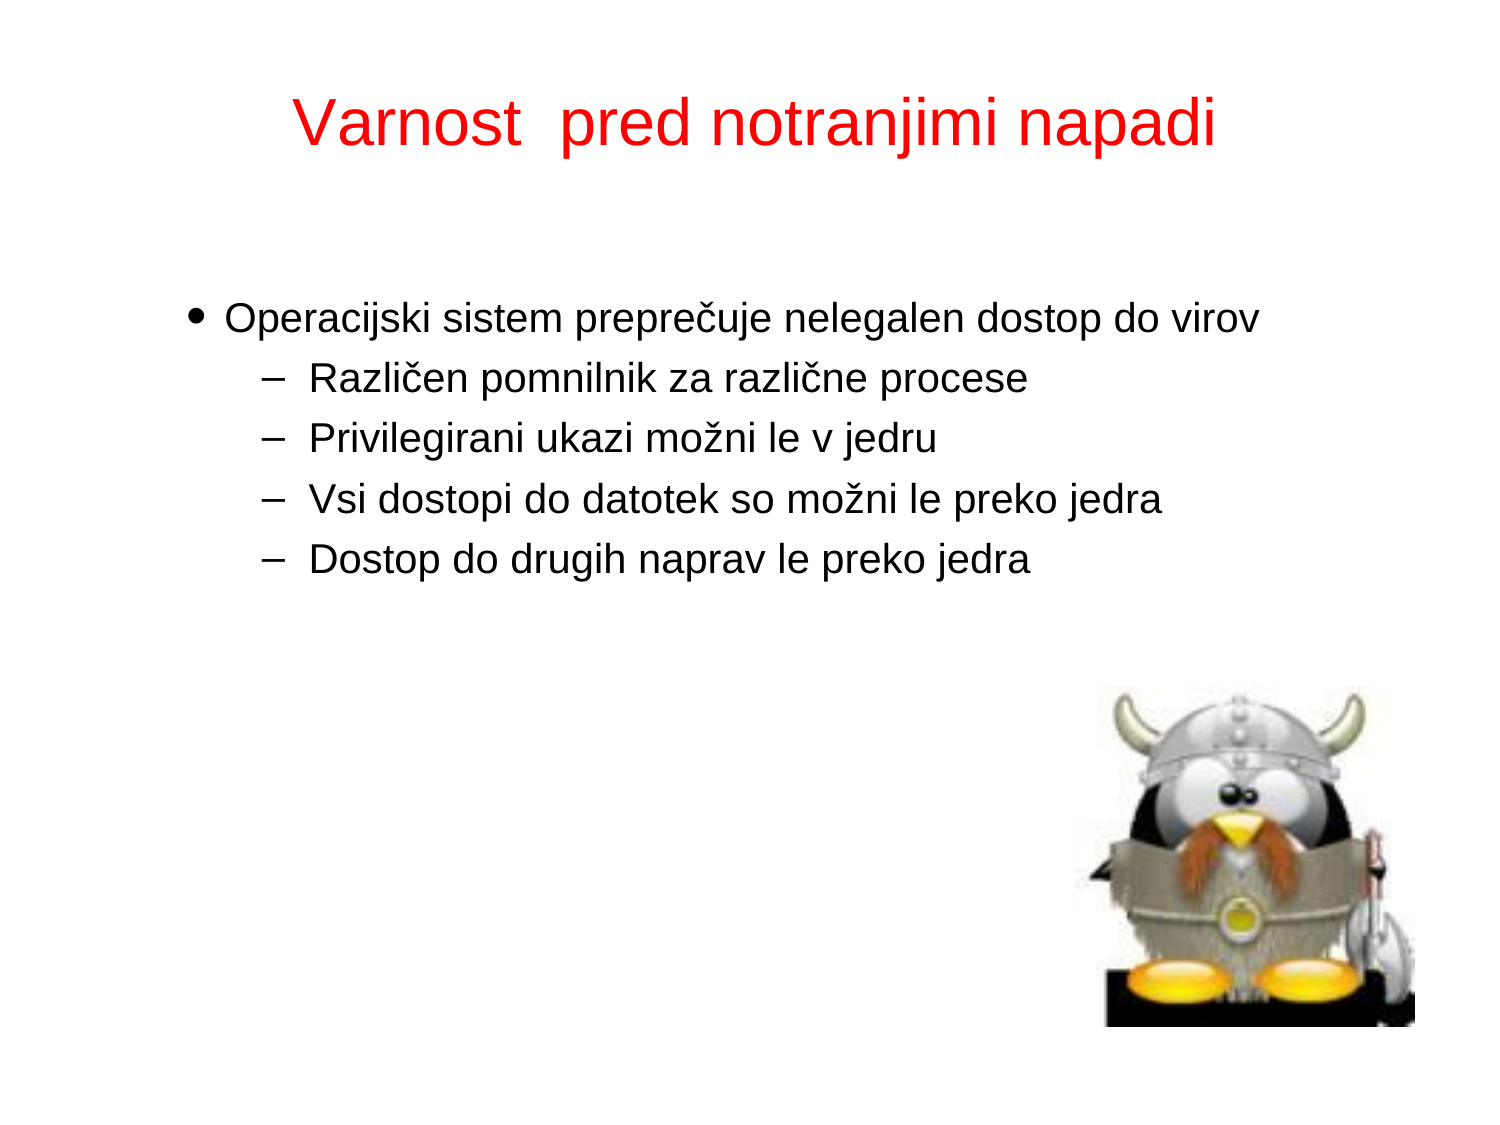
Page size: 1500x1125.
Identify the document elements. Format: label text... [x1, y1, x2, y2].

list Operacijski sistem preprečuje nelegalen dostop do virov Različen pomnilnik za različne procese Privilegirani ukazi možni le v jedru Vsi dostopi do datotek so možni le preko jedra Dostop do drugih naprav le preko jedra [171, 282, 1325, 958]
picture [1074, 686, 1415, 1027]
title Varnost pred notranjimi napadi [190, 71, 1321, 167]
